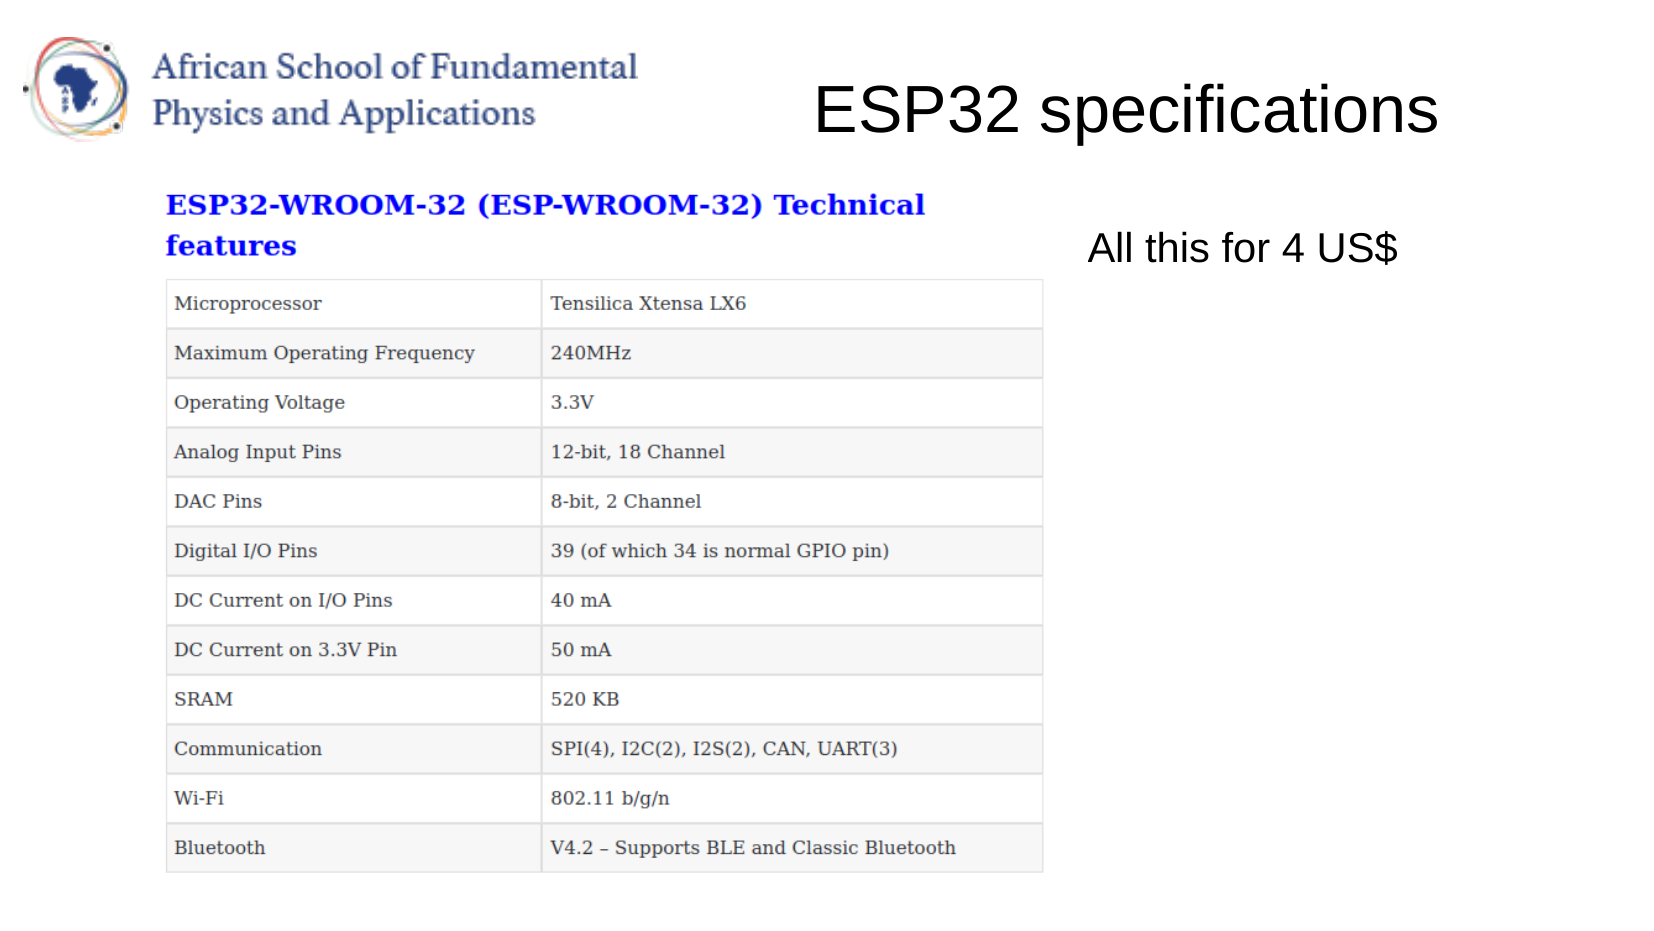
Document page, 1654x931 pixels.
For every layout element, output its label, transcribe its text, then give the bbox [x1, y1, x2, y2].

title ESP32 specifications [679, 32, 1576, 188]
list All this for 4 US$ [1088, 225, 1601, 765]
picture [150, 169, 1088, 901]
picture [23, 37, 638, 142]
